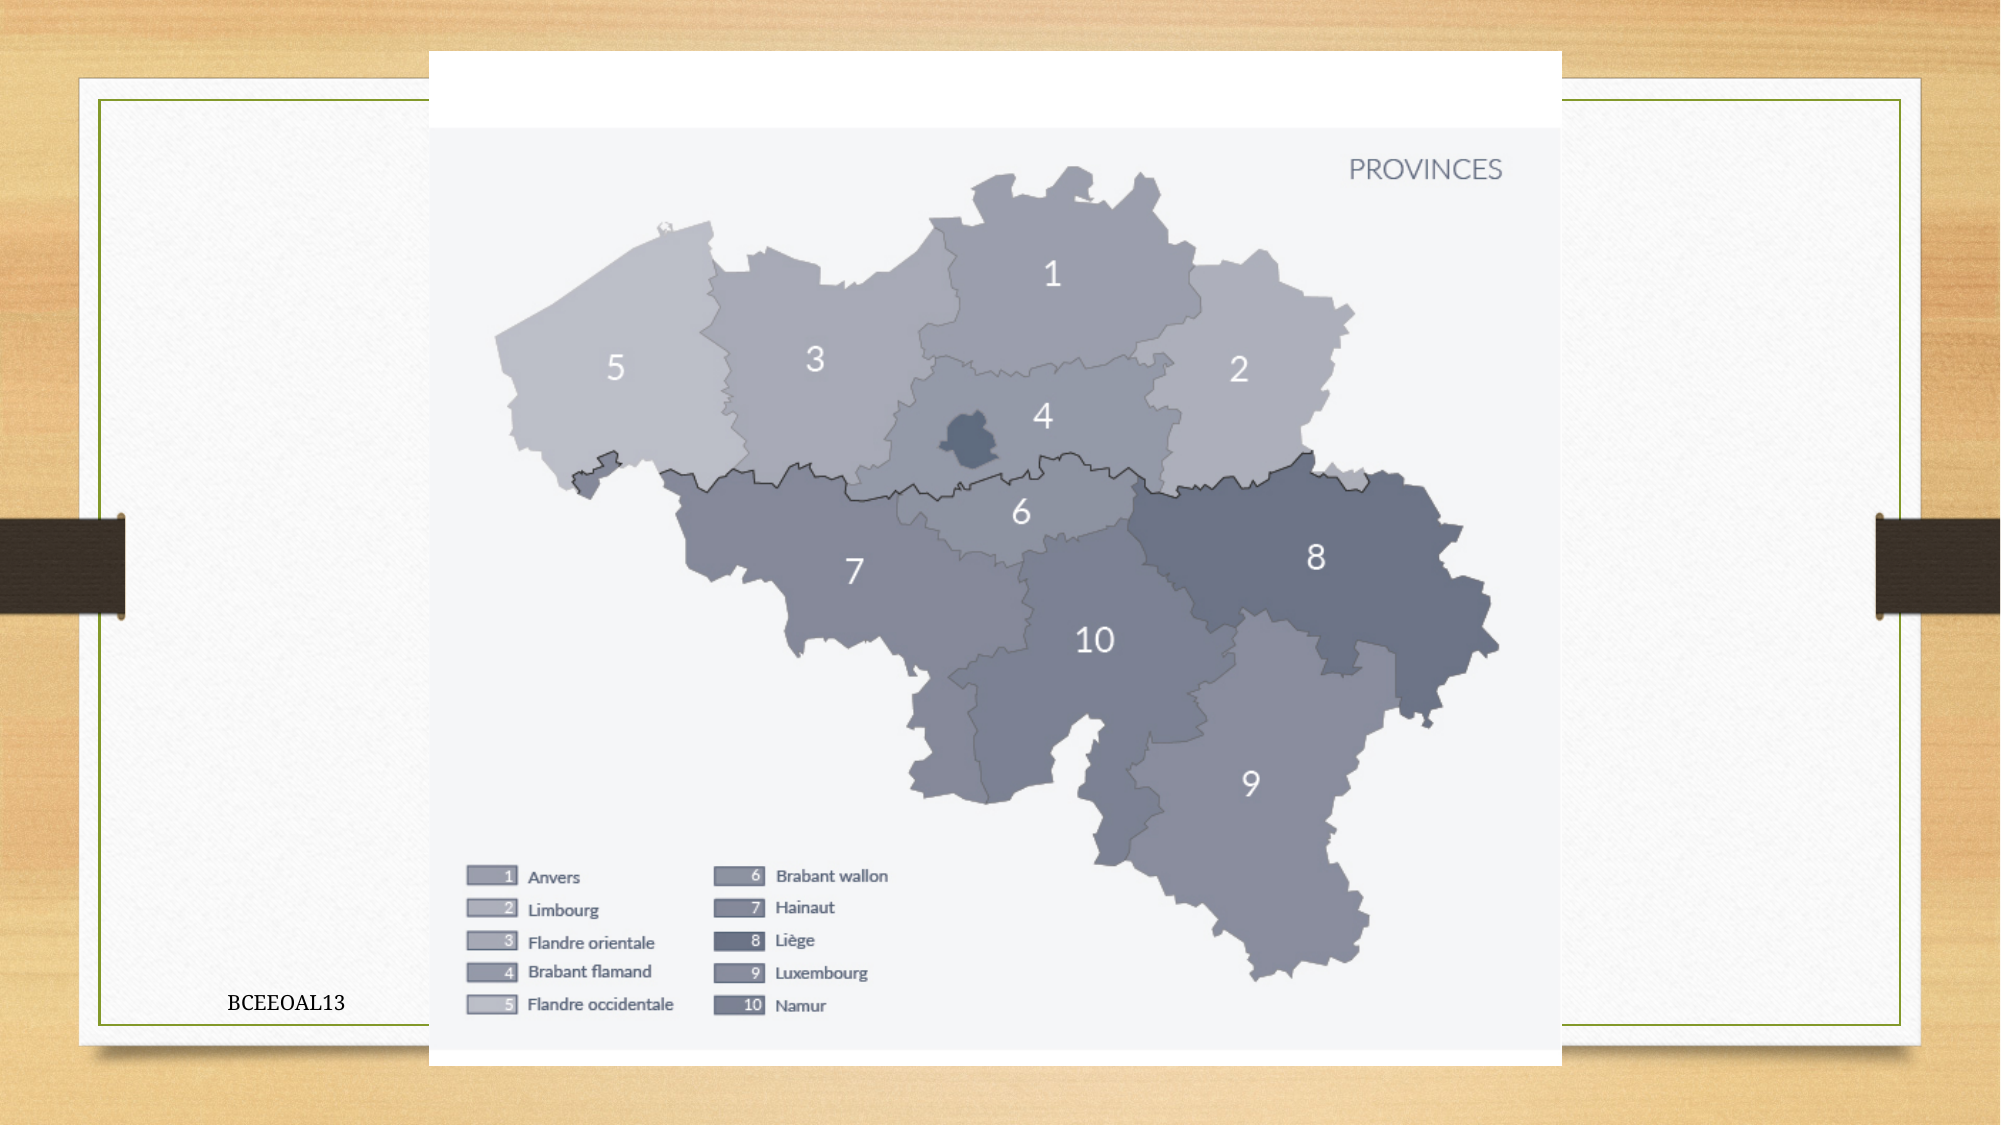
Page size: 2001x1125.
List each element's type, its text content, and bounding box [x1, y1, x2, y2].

text_box BCEEOAL13 [212, 979, 429, 1026]
picture [429, 51, 1562, 1066]
